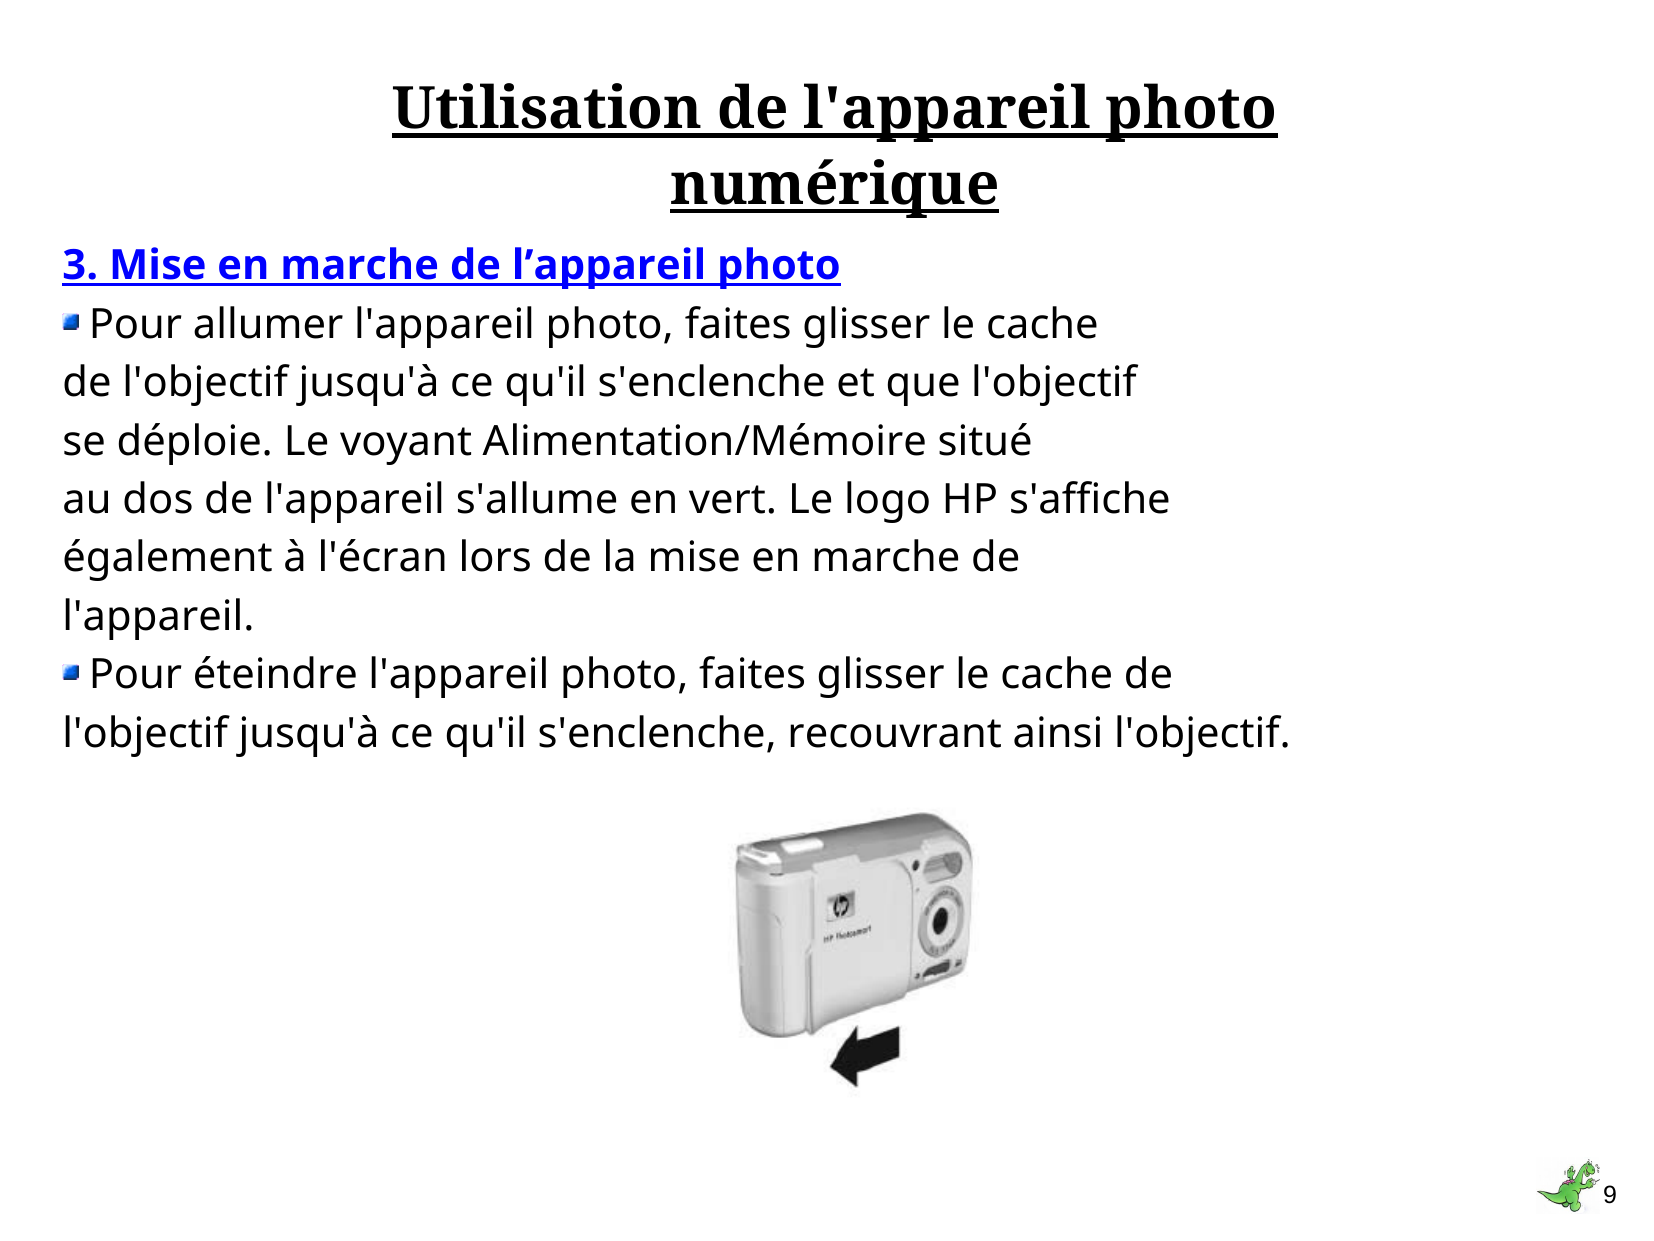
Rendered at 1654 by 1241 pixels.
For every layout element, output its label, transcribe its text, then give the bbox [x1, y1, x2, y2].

picture [62, 313, 79, 330]
picture [1536, 1157, 1600, 1214]
text_box Utilisation de l'appareil photo numérique [223, 57, 1447, 148]
picture [708, 797, 995, 1099]
text_box 3. Mise en marche de l’appareil photo Pour allumer l'appareil photo, faites glisser le cache de l'objectif jusqu'à ce qu'il s'enclenche et que l'objectif se déploie. Le voyant Alimentation/Mémoire situé au dos de l'appareil s'allume en vert. Le logo HP s'affiche également à l'écran lors de la mise en marche de l'appareil. Pour éteindre l'appareil photo, faites glisser le cache de l'objectif jusqu'à ce qu'il s'enclenche, recouvrant ainsi l'objectif. [47, 222, 1625, 1182]
text_box 9 [1603, 1180, 1632, 1210]
picture [62, 664, 79, 680]
